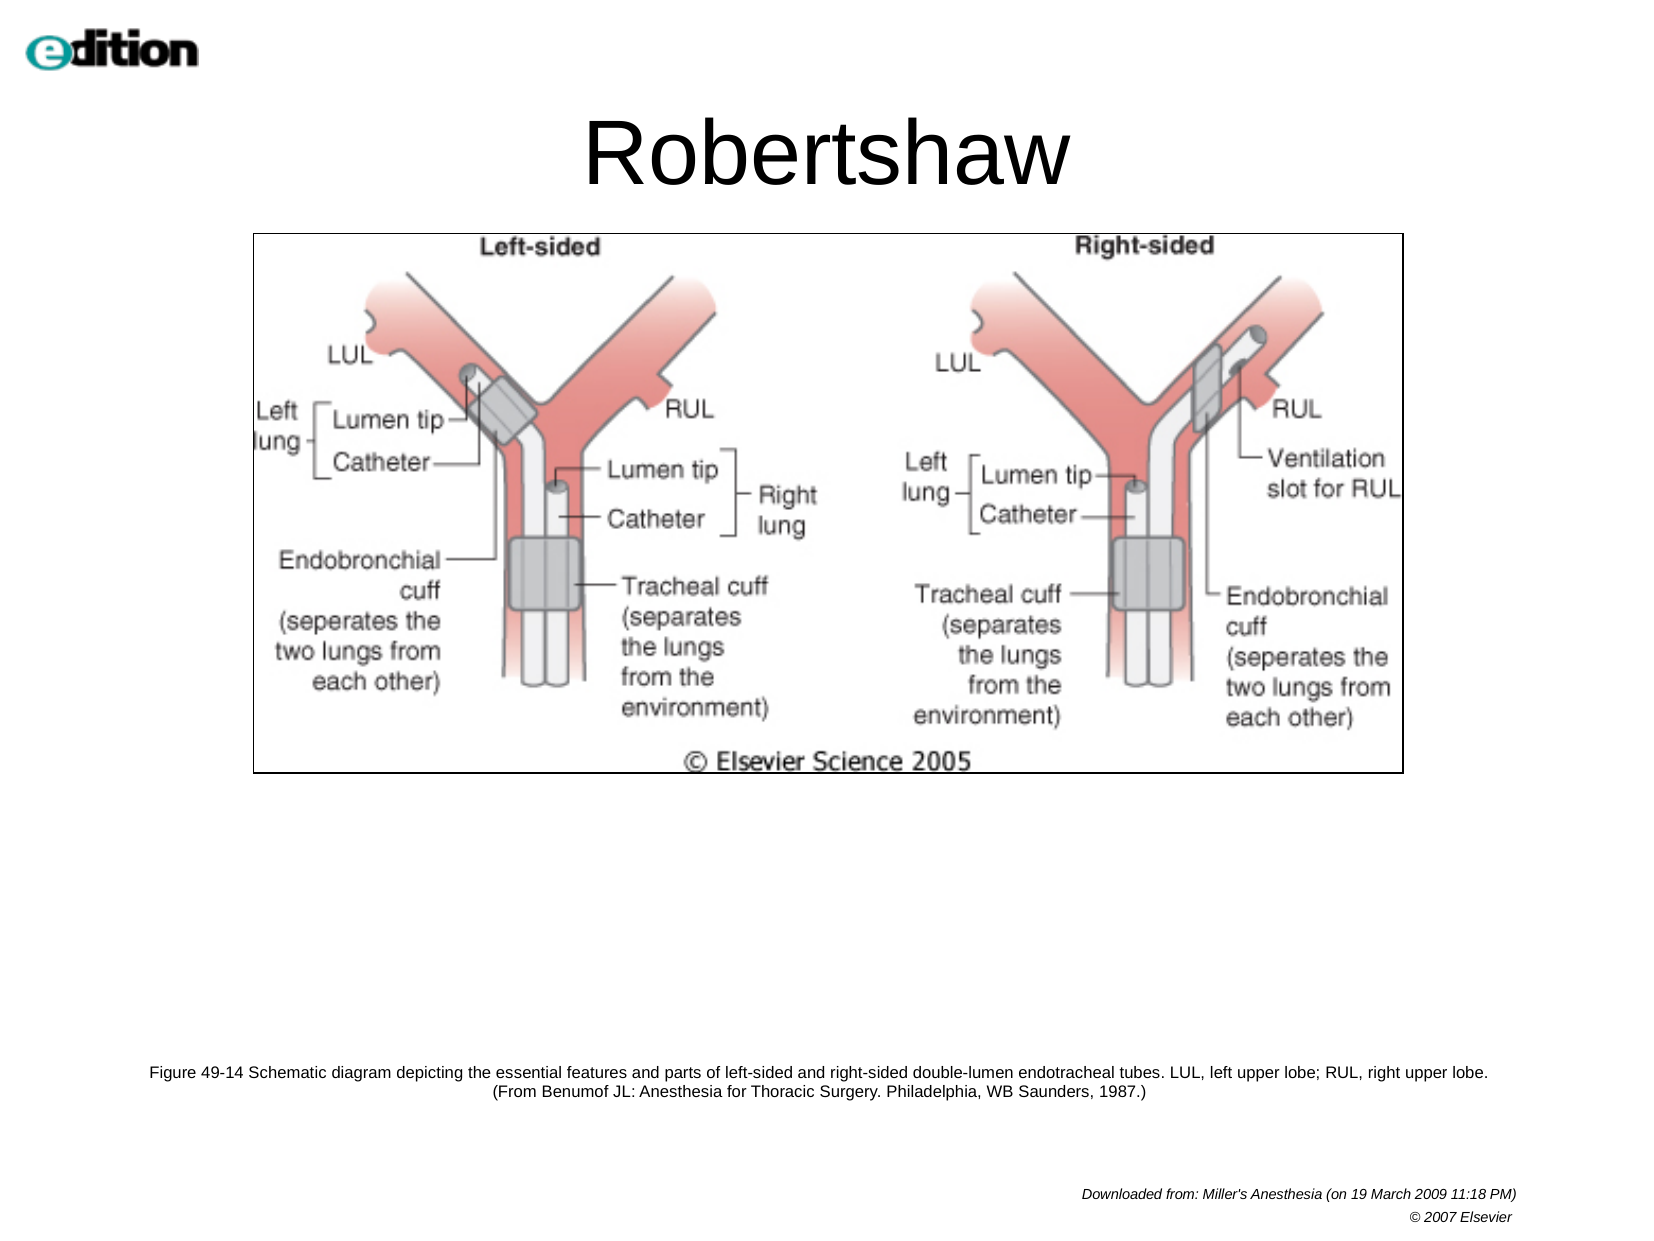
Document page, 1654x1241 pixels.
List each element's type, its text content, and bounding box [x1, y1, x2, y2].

title Robertshaw [82, 56, 1571, 250]
text_box Downloaded from: Miller's Anesthesia (on 19 March 2009 11:18 PM) [724, 1178, 1532, 1211]
text_box Figure 49-14 Schematic diagram depicting the essential features and parts of left-sided and right-sided double-lumen endotracheal tubes. LUL, left upper lobe; RUL, right upper lobe. (From Benumof JL: Anesthesia for Thoracic Surgery. Philadelphia, WB Saunders, 1987.) [110, 1055, 1530, 1109]
text_box © 2007 Elsevier [723, 1201, 1531, 1234]
picture [254, 250, 1403, 773]
picture [19, 20, 199, 78]
